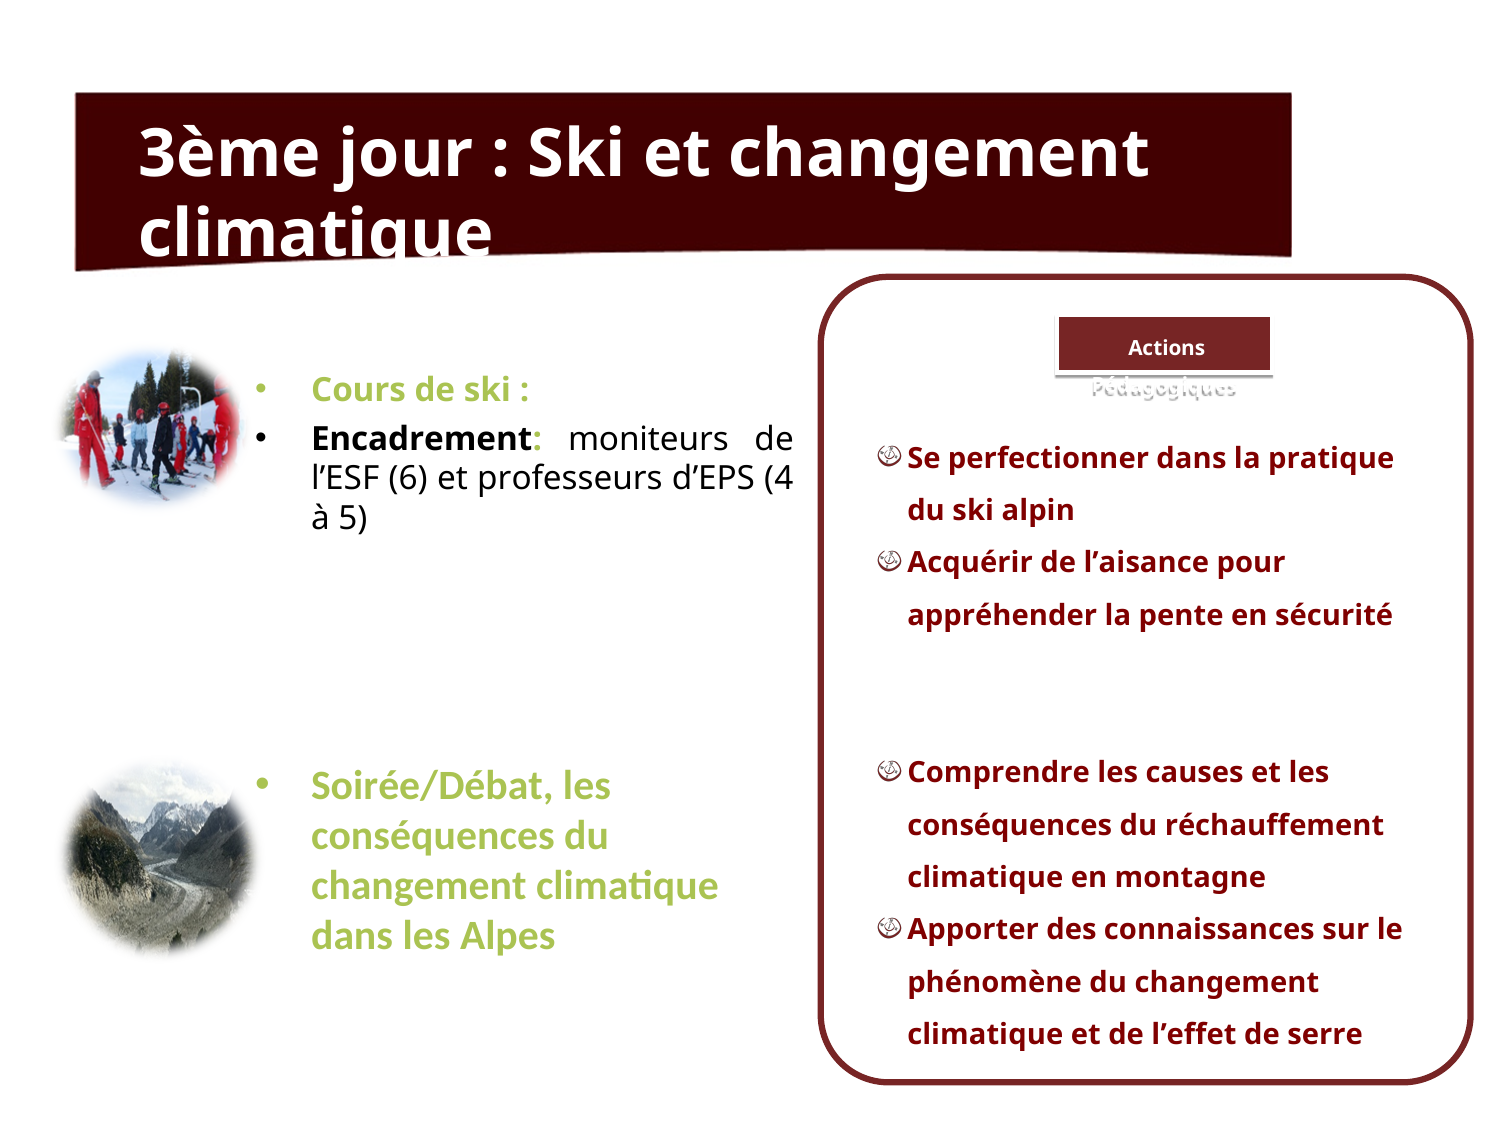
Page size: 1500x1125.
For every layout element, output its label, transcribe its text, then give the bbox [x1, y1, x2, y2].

picture [52, 749, 267, 966]
text_box Se perfectionner dans la pratique du ski alpin Acquérir de l’aisance pour appréhender la pente en sécurité Comprendre les causes et les conséquences du réchauffement climatique en montagne Apporter des connaissances sur le phénomène du changement climatique et de l’effet de serre [820, 276, 1471, 1083]
text_box Cours de ski : Encadrement: moniteurs de l’ESF (6) et professeurs d’EPS (4 à 5) Soirée/Débat, les conséquences du changement climatique dans les Alpes [240, 360, 810, 1044]
picture [877, 550, 902, 572]
picture [74, 91, 1292, 277]
text_box 3ème jour : Ski et changement climatique [123, 101, 1223, 278]
picture [877, 917, 902, 939]
text_box Actions Pédagogiques [1057, 314, 1273, 373]
picture [877, 445, 902, 467]
picture [877, 760, 902, 782]
picture [48, 337, 254, 521]
